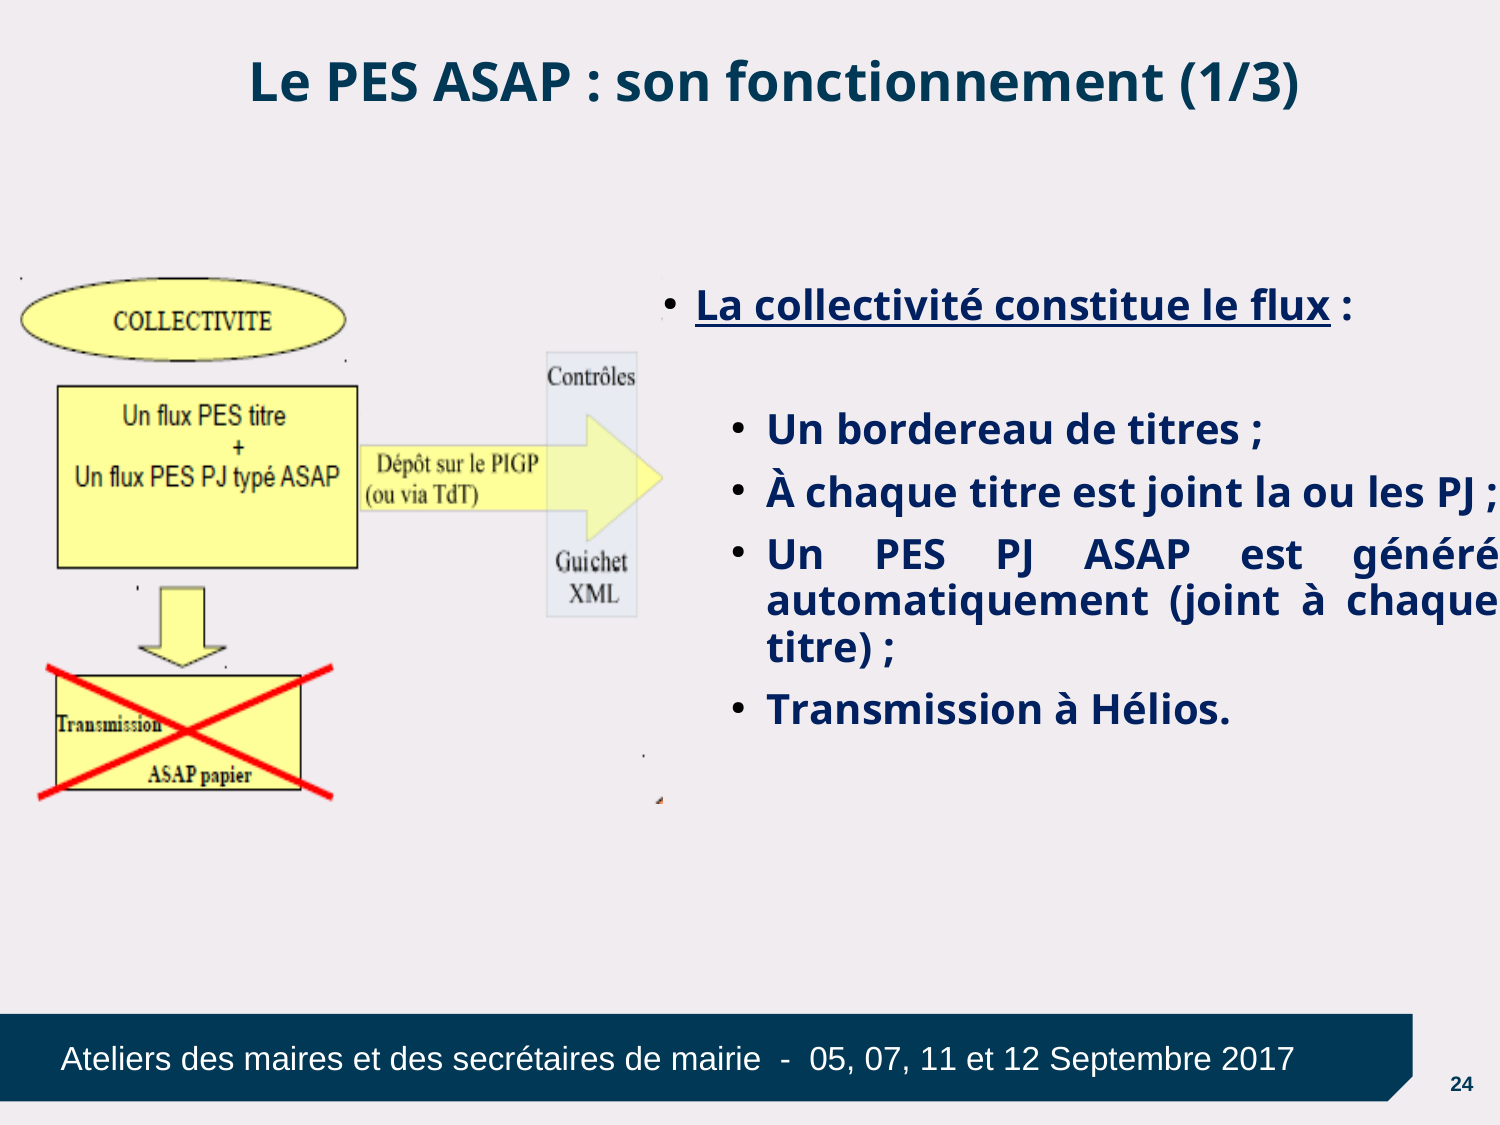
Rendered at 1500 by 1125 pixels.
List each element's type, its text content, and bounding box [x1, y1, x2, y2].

list La collectivité constitue le flux : Un bordereau de titres ; À chaque titre est joint la ou les PJ ; Un PES PJ ASAP est généré automatiquement (joint à chaque titre) ; Transmission à Hélios. [663, 283, 1500, 780]
picture [9, 259, 663, 804]
title Le PES ASAP : son fonctionnement (1/3) [118, 23, 1433, 142]
